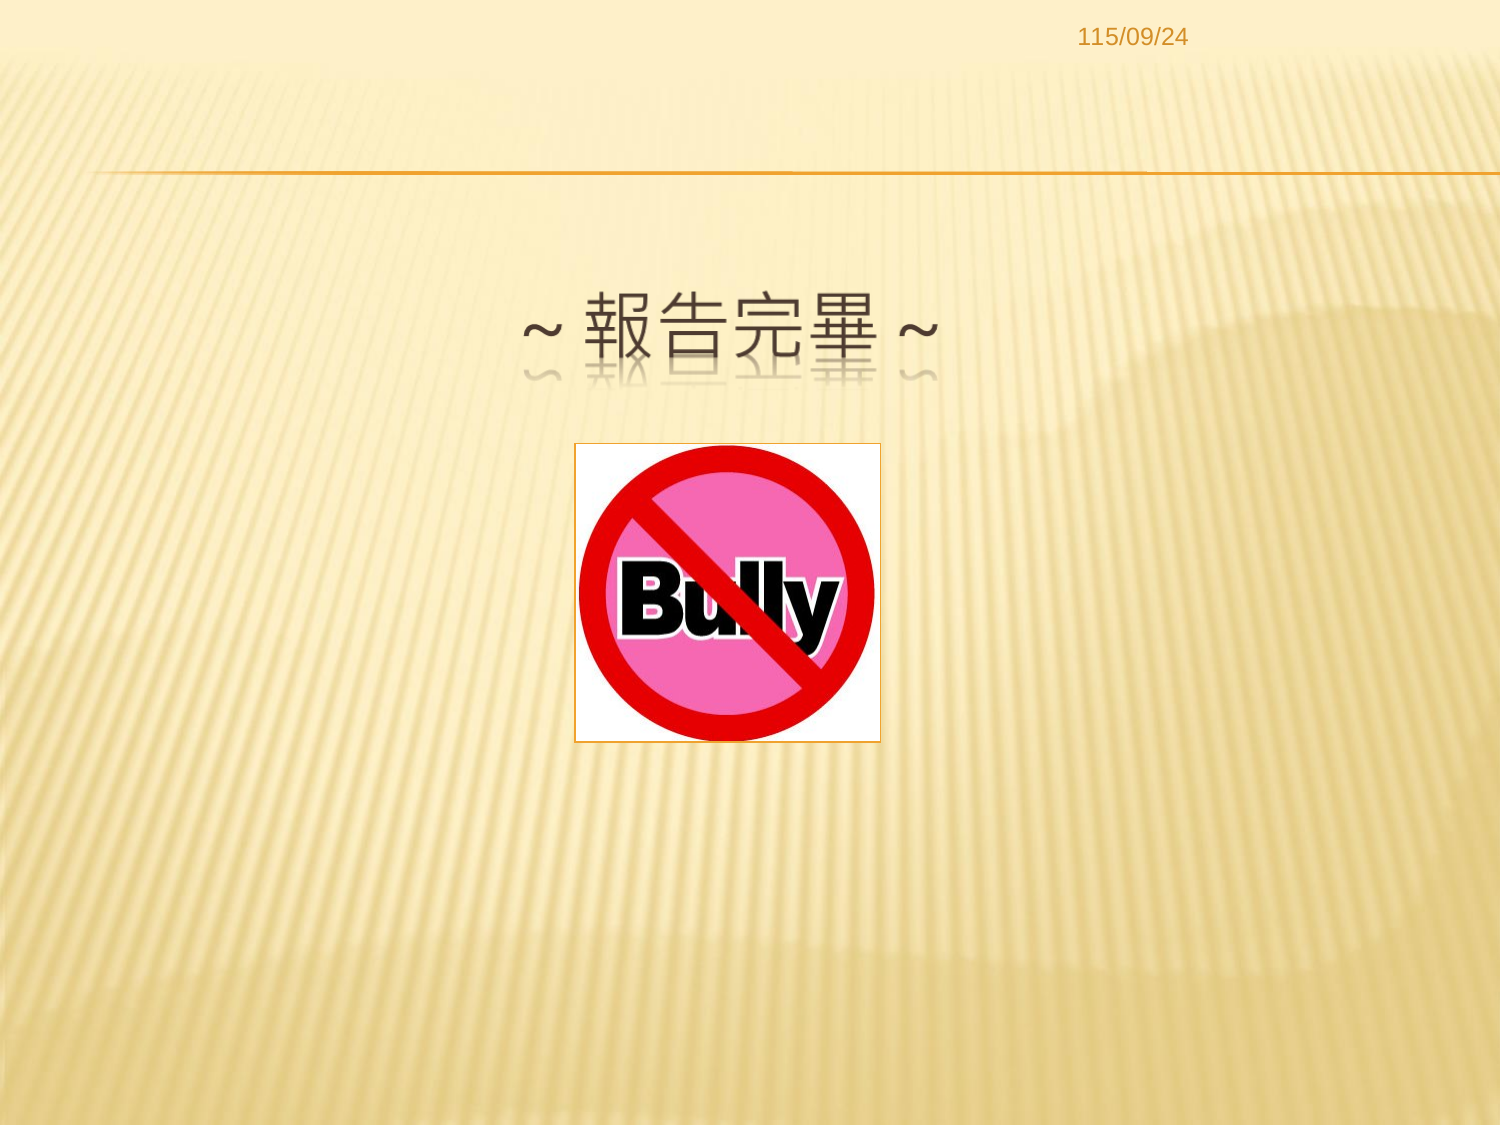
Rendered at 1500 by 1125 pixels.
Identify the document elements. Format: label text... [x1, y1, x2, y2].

text_box 111/03/15 [1062, 12, 1476, 60]
picture [0, 0, 1500, 1125]
